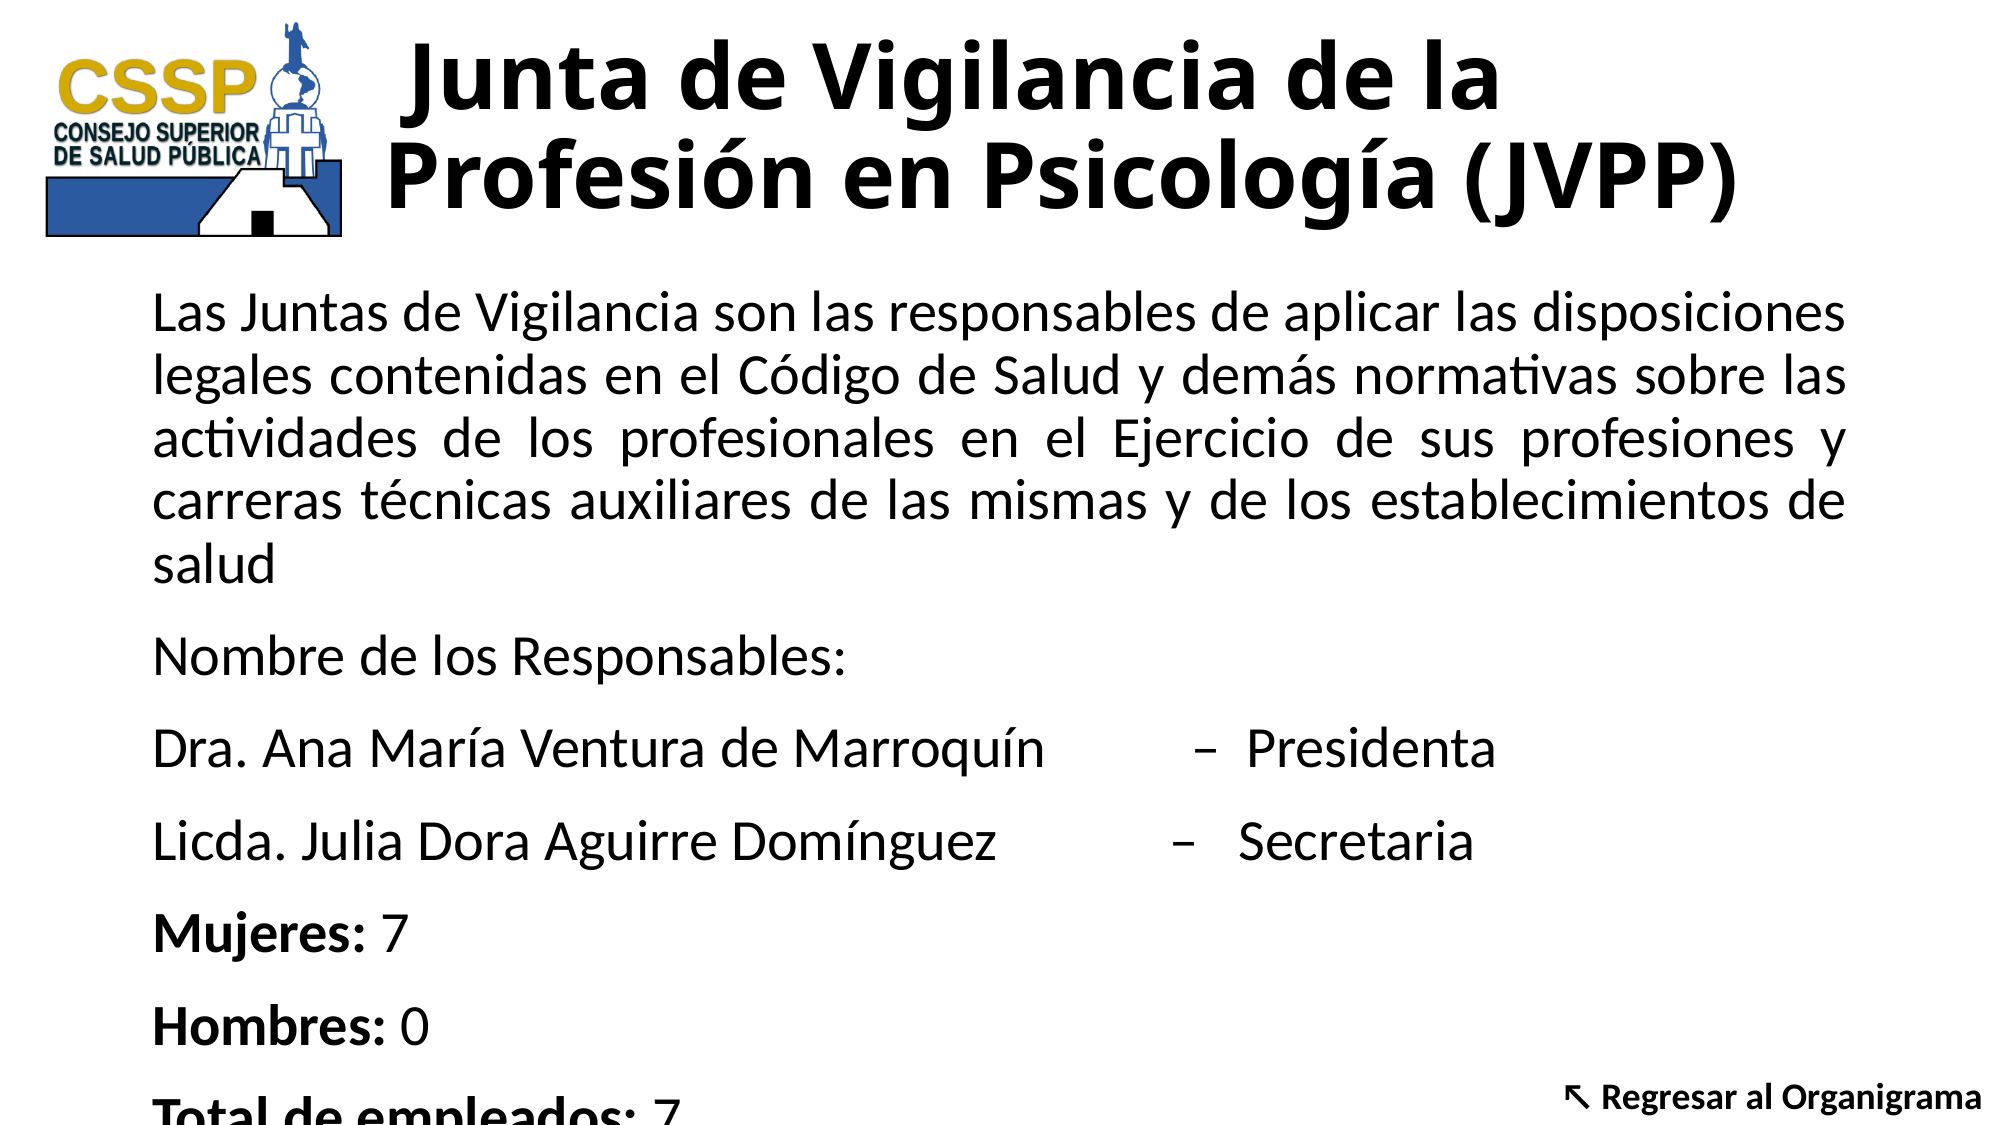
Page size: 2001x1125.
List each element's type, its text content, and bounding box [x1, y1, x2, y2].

picture [44, 22, 342, 237]
list Las Juntas de Vigilancia son las responsables de aplicar las disposiciones legales contenidas en el Código de Salud y demás normativas sobre las actividades de los profesionales en el Ejercicio de sus profesiones y carreras técnicas auxiliares de las mismas y de los establecimientos de salud Nombre de los Responsables: Dra. Ana María Ventura de Marroquín – Presidenta Licda. Julia Dora Aguirre Domínguez – Secretaria Mujeres: 7 Hombres: 0 Total de empleados: 7 [137, 273, 1863, 1066]
title Junta de Vigilancia de la Profesión en Psicología (JVPP) [368, 22, 1863, 241]
text_box ↖ Regresar al Organigrama [1546, 1064, 1999, 1125]
